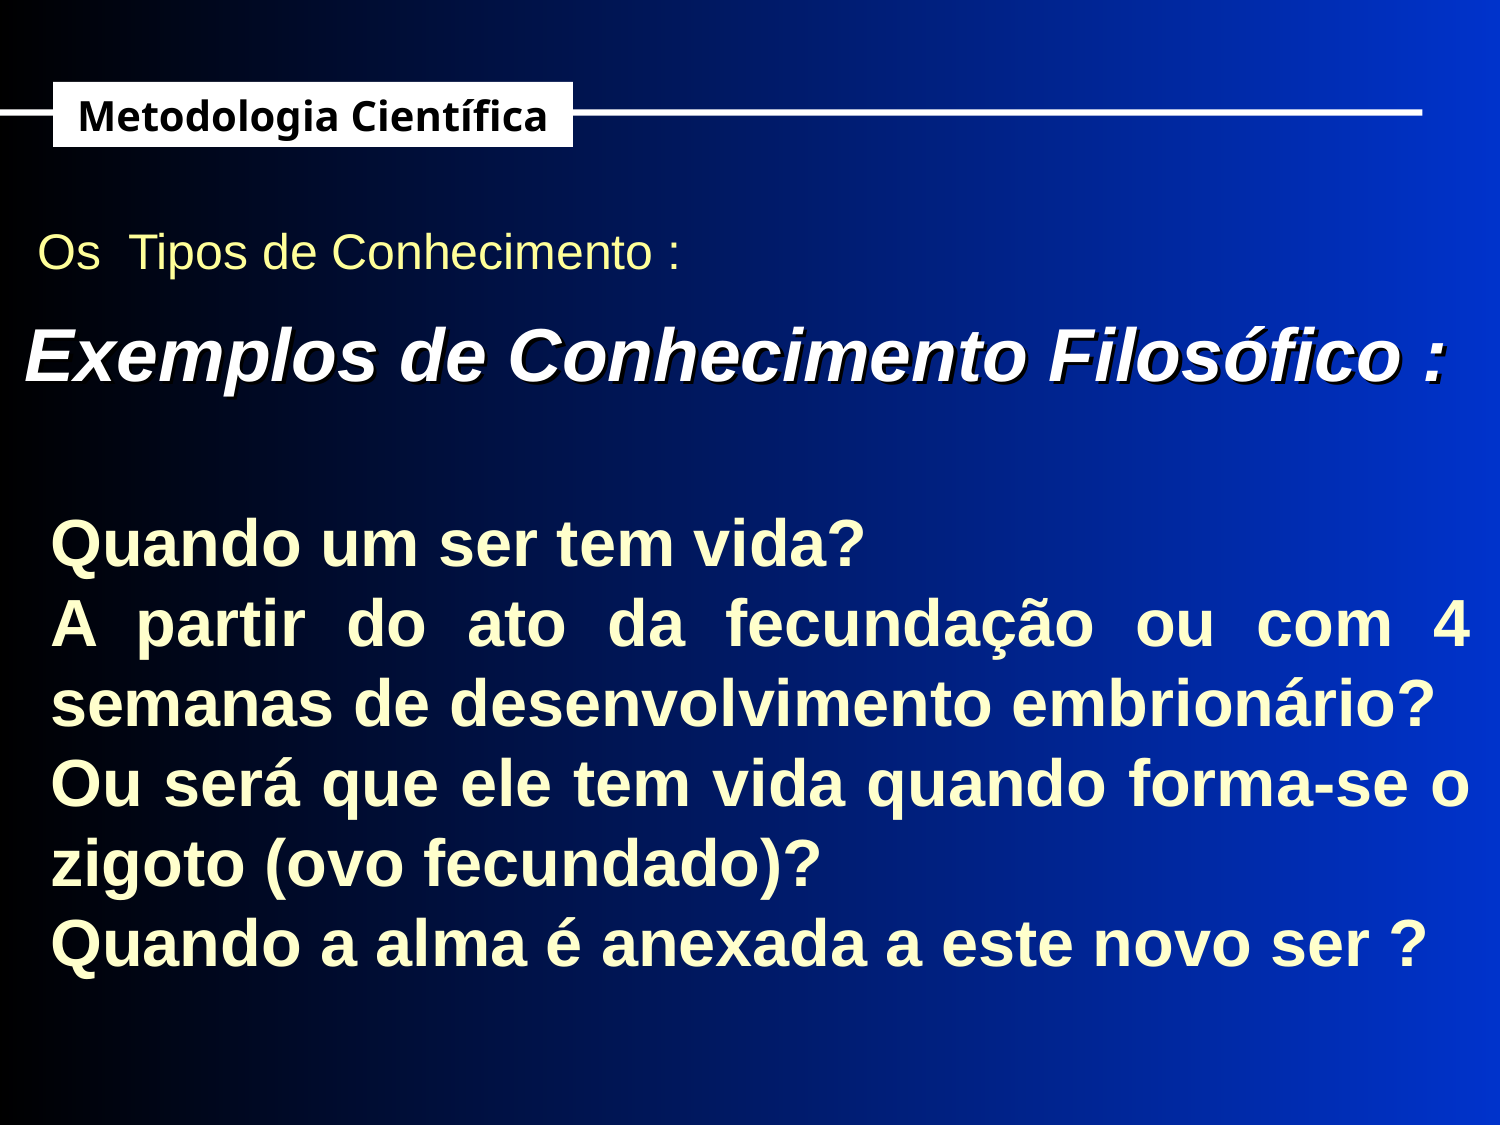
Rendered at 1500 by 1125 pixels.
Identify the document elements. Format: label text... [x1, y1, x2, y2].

text_box Metodologia Científica [53, 81, 573, 147]
text_box Os Tipos de Conhecimento : [22, 212, 701, 288]
text_box Exemplos de Conhecimento Filosófico : [9, 298, 1480, 405]
text_box Quando um ser tem vida? A partir do ato da fecundação ou com 4 semanas de desenvolvimento embrionário? Ou será que ele tem vida quando forma-se o zigoto (ovo fecundado)? Quando a alma é anexada a este novo ser ? [34, 492, 1500, 993]
